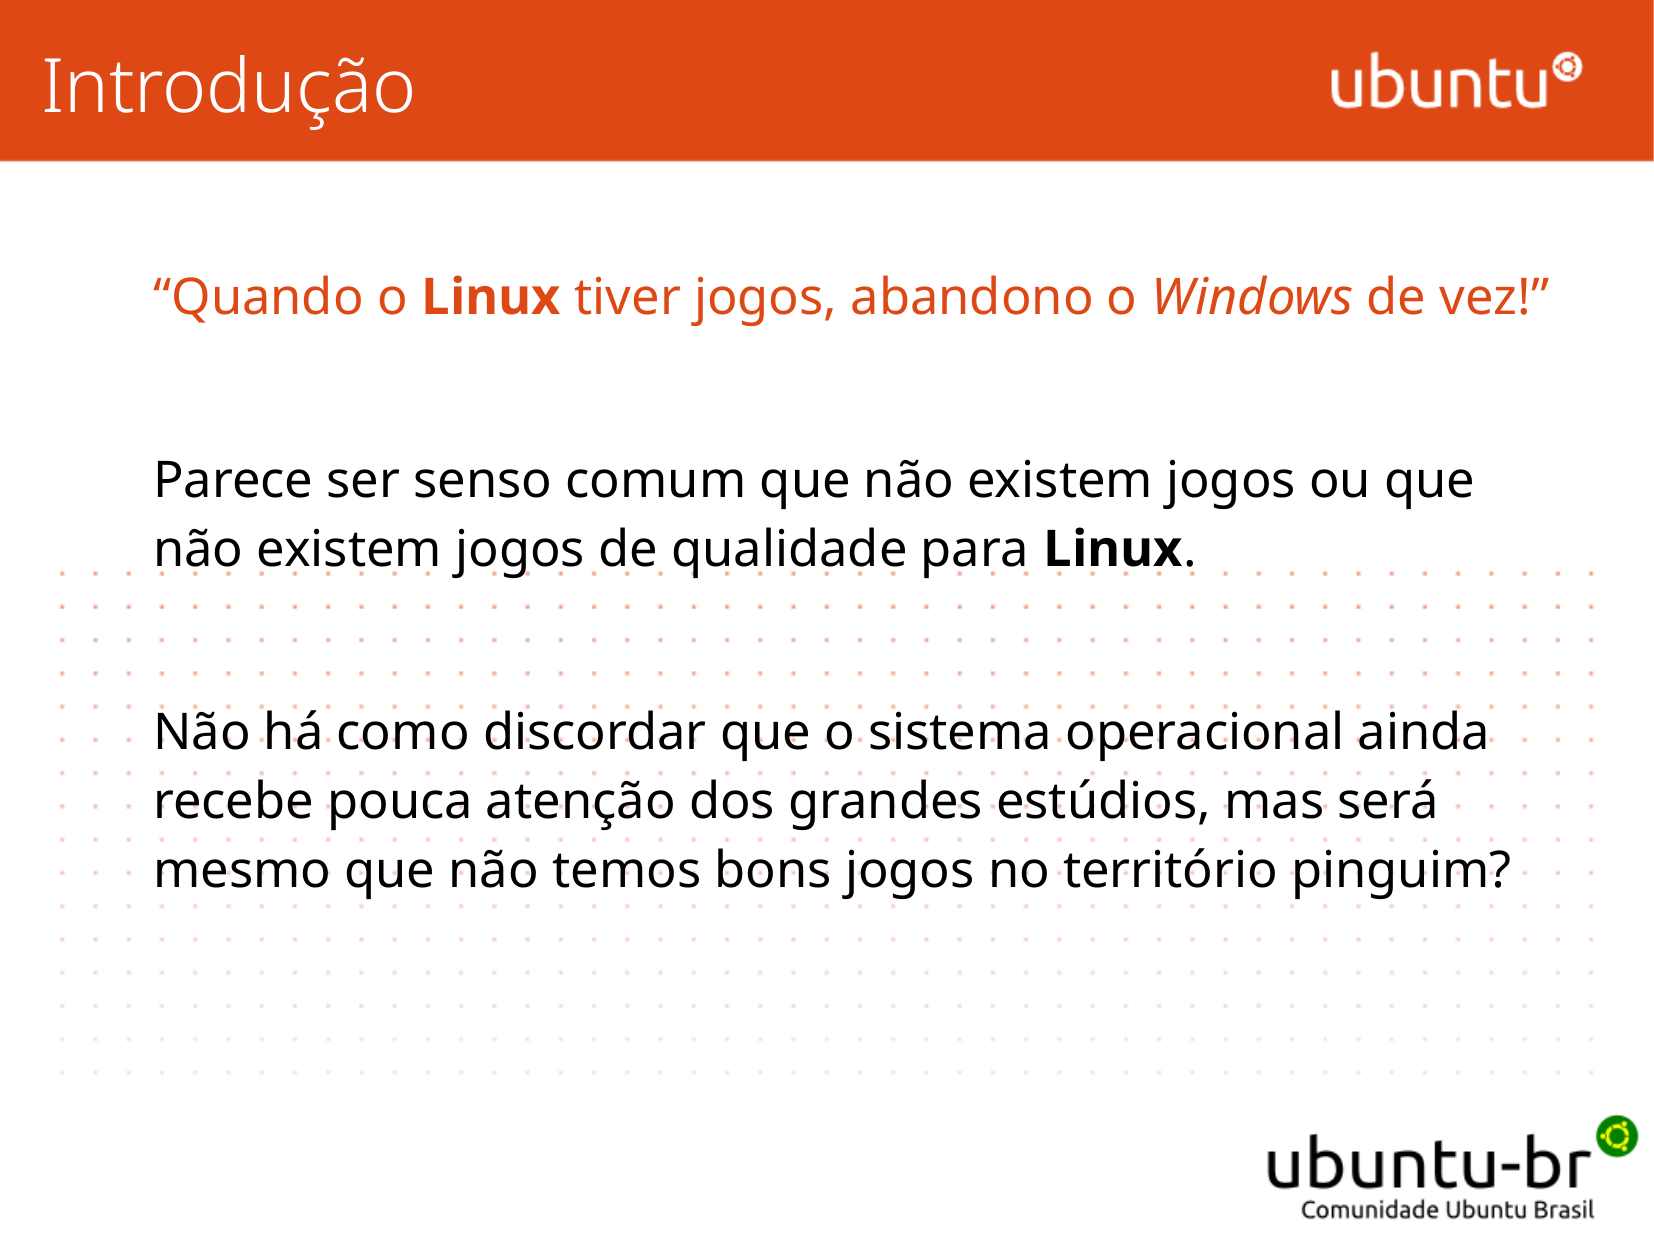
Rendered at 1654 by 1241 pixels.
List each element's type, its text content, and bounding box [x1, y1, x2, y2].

picture [0, 0, 1654, 1241]
title Introdução [41, 31, 1300, 136]
list “Quando o Linux tiver jogos, abandono o Windows de vez!” Parece ser senso comum que não existem jogos ou que não existem jogos de qualidade para Linux. Não há como discordar que o sistema operacional ainda recebe pouca atenção dos grandes estúdios, mas será mesmo que não temos bons jogos no território pinguim? [99, 260, 1555, 980]
